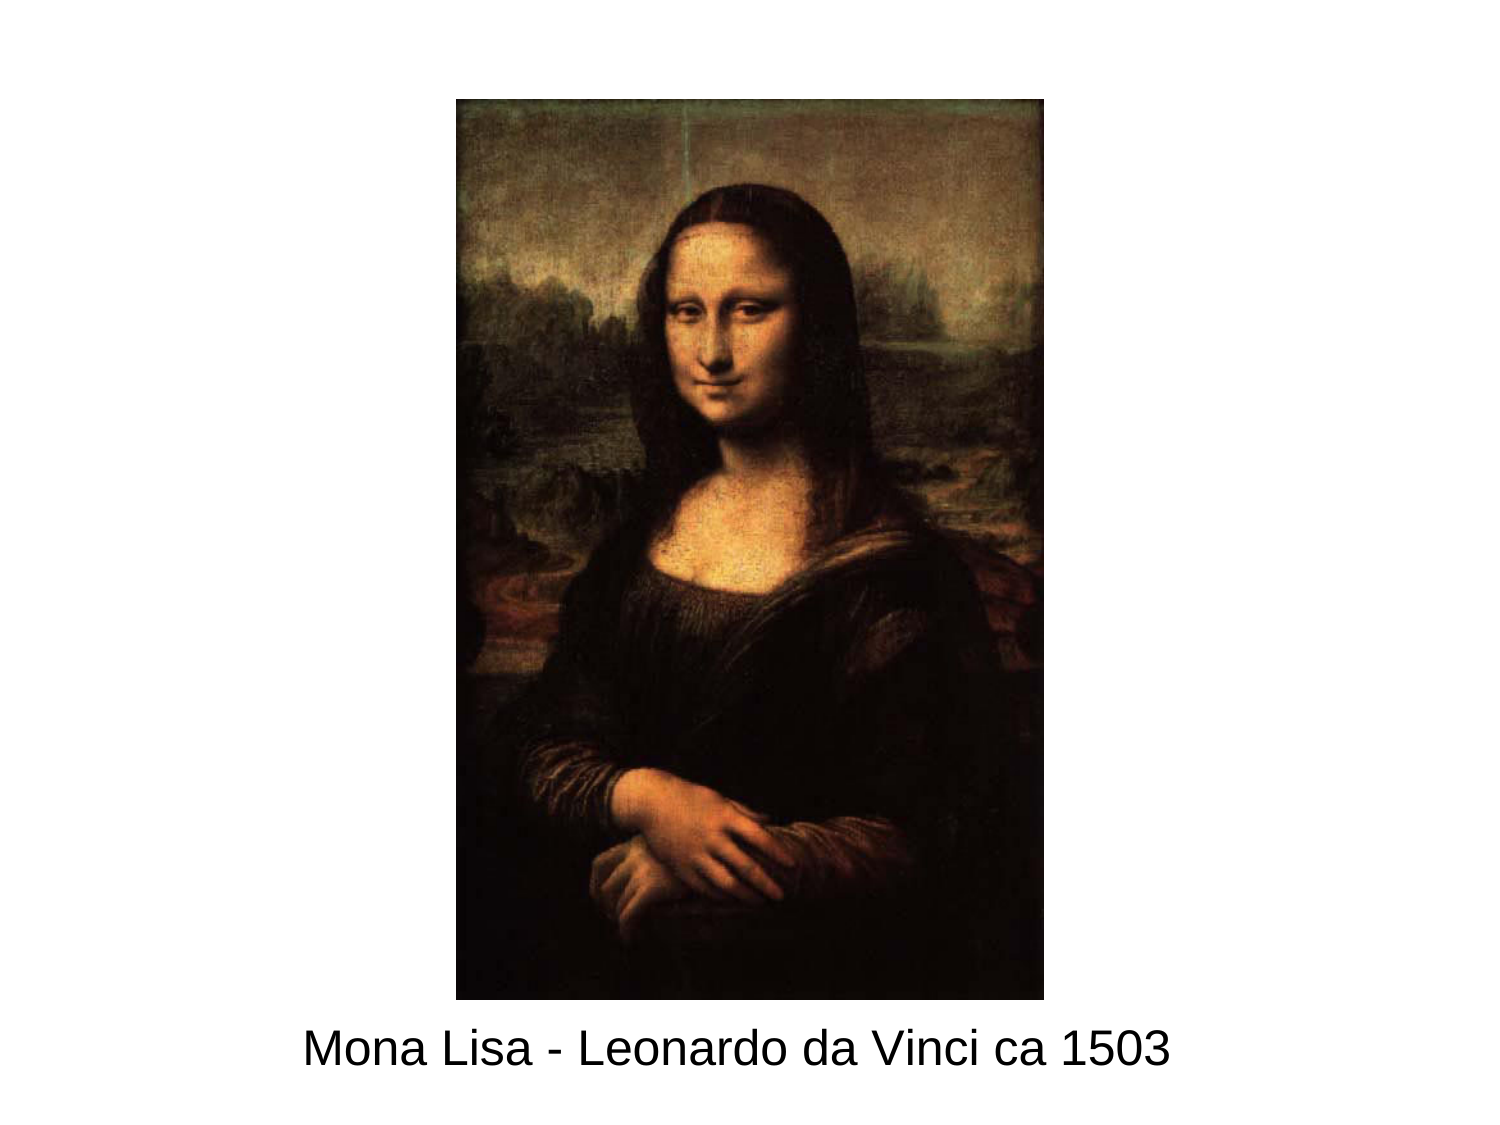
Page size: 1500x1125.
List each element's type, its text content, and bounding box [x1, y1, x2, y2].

text_box Mona Lisa - Leonardo da Vinci ca 1503 [287, 1012, 1187, 1084]
picture [456, 99, 1044, 1000]
